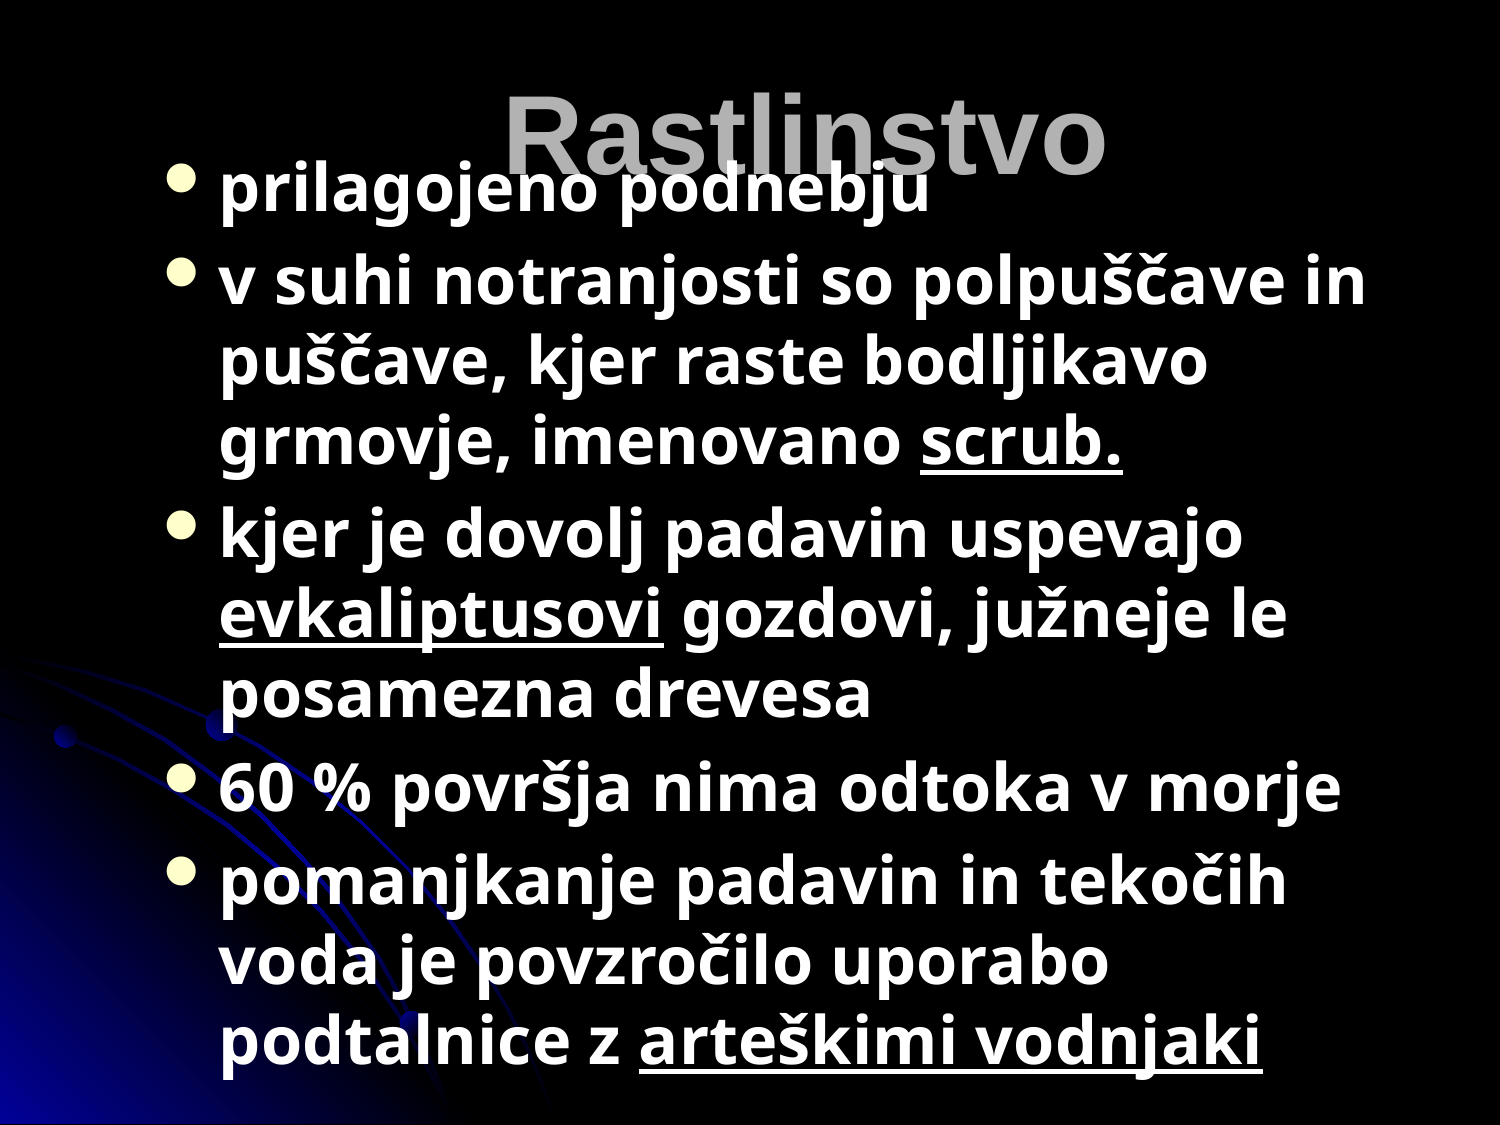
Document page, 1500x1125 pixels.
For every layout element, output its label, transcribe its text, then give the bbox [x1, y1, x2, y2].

list prilagojeno podnebju v suhi notranjosti so polpuščave in puščave, kjer raste bodljikavo grmovje, imenovano scrub. kjer je dovolj padavin uspevajo evkaliptusovi gozdovi, južneje le posamezna drevesa 60 % površja nima odtoka v morje pomanjkanje padavin in tekočih voda je povzročilo uporabo podtalnice z arteškimi vodnjaki [147, 137, 1386, 888]
title Rastlinstvo [218, 54, 1394, 155]
